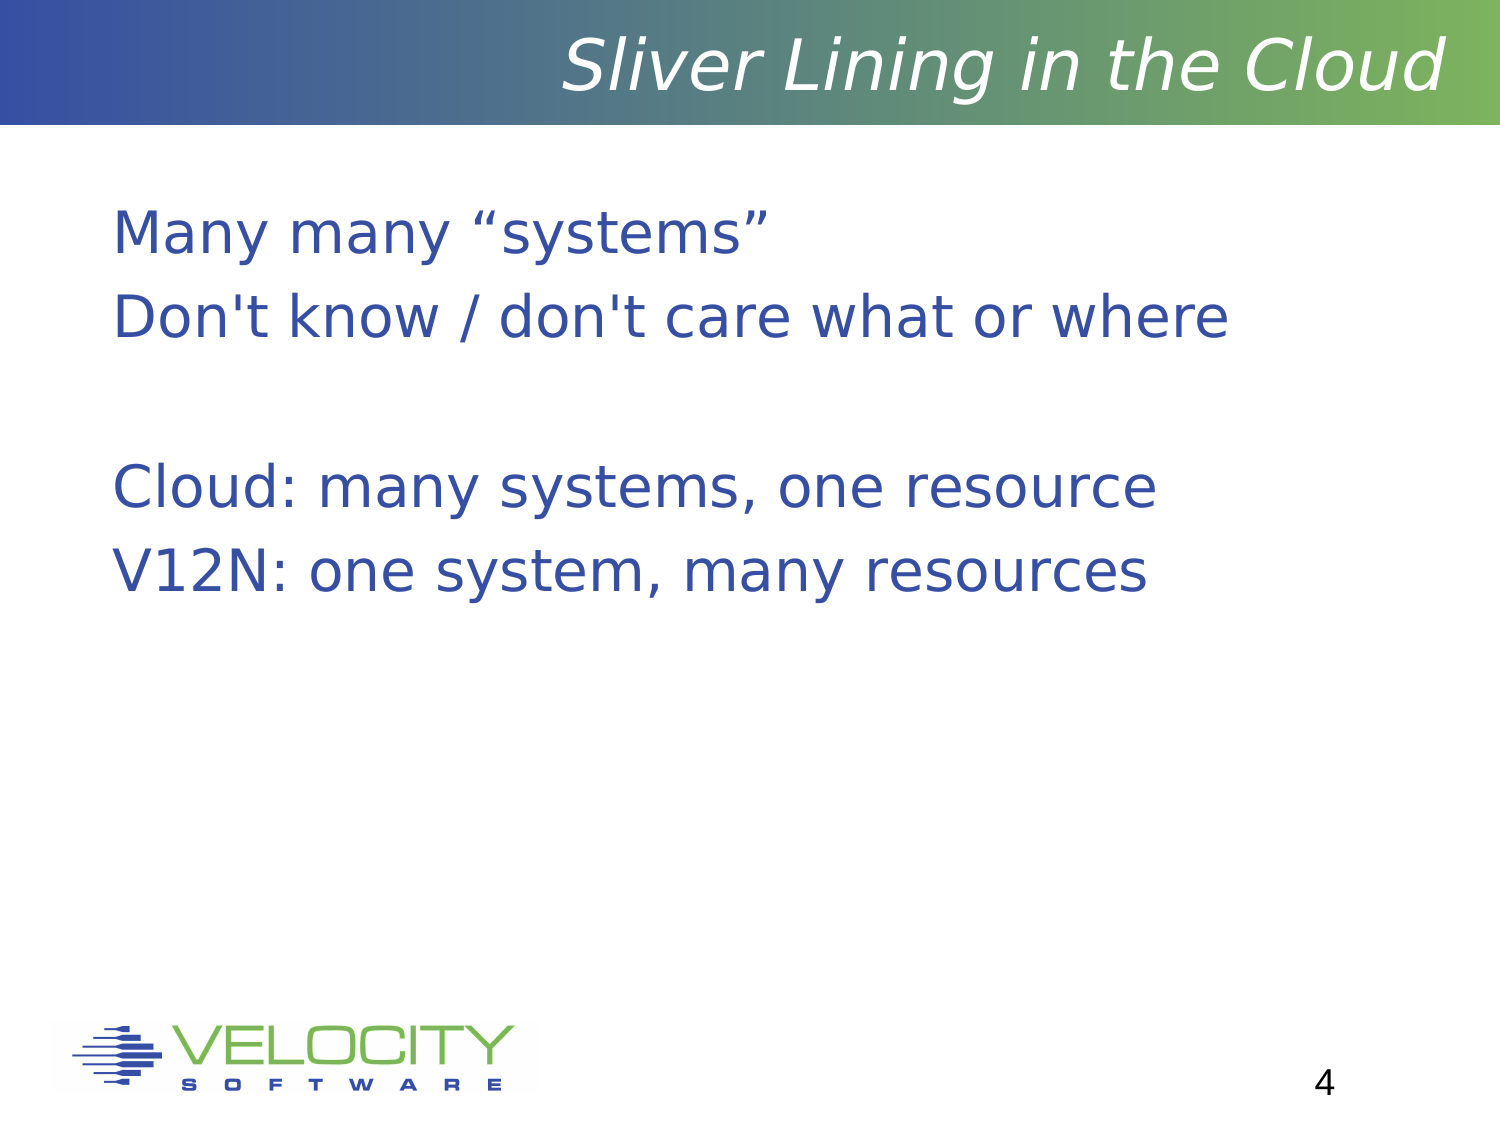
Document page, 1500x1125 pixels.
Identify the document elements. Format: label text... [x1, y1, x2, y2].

list Many many “systems” Don't know / don't care what or where Cloud: many systems, one resource V12N: one system, many resources [70, 187, 1438, 856]
title Sliver Lining in the Cloud [62, 12, 1463, 113]
picture [50, 1021, 538, 1094]
